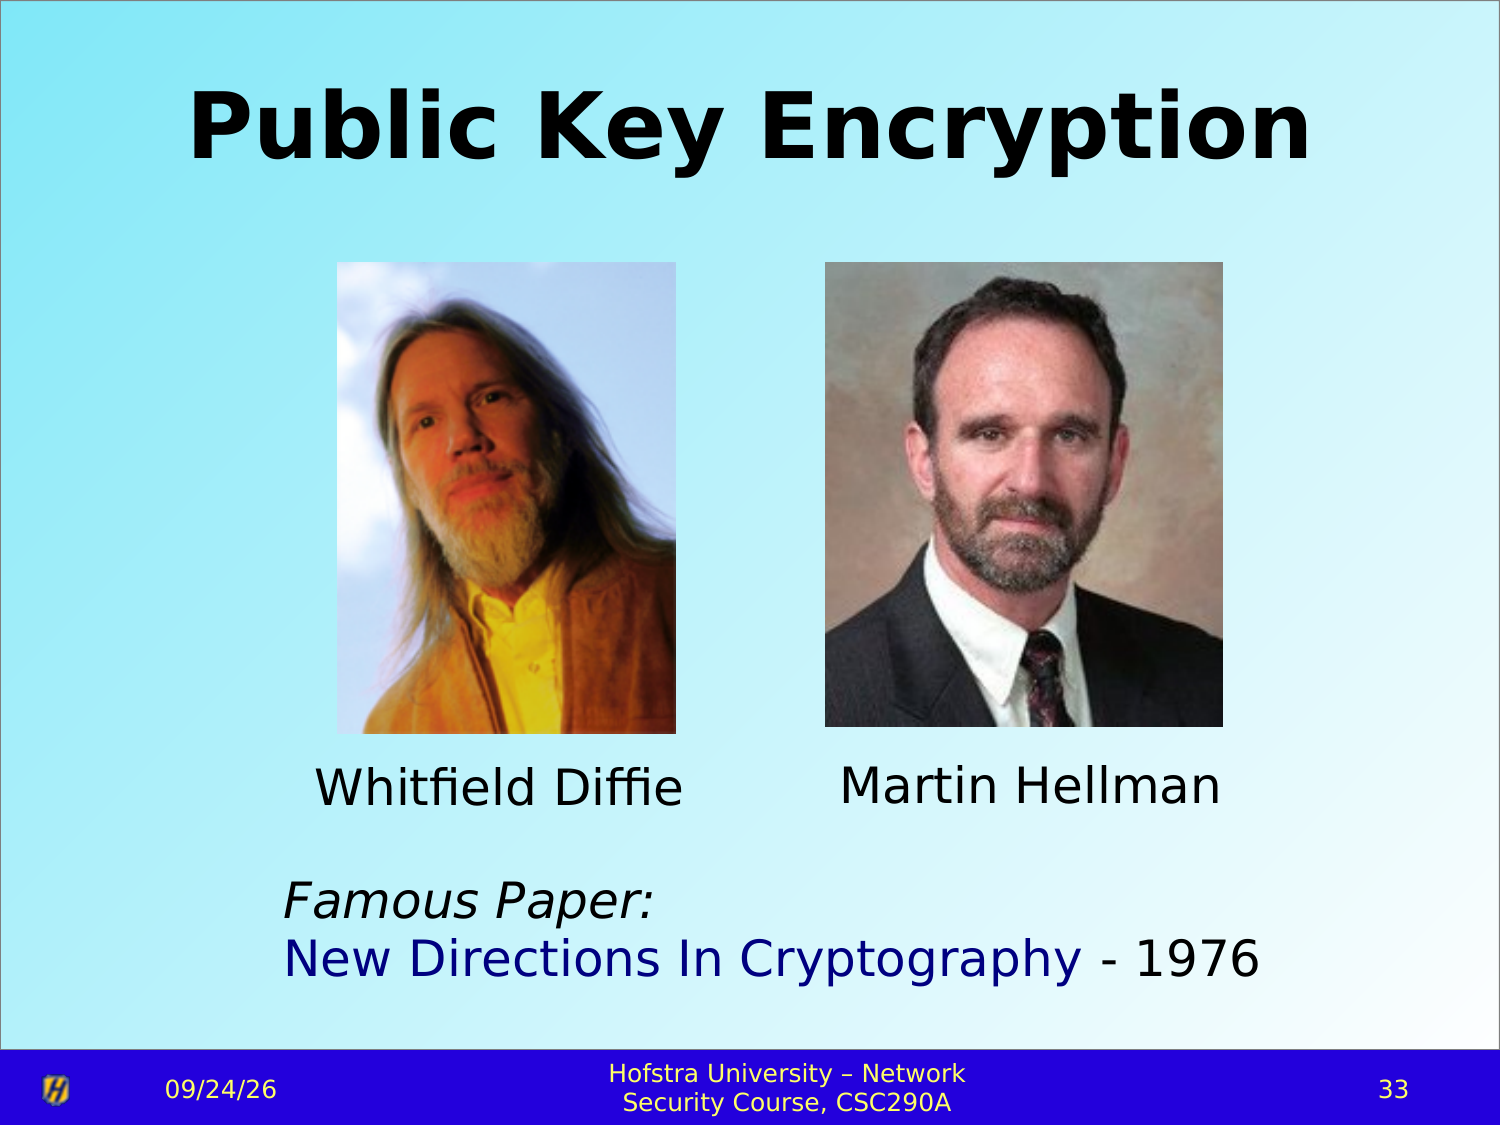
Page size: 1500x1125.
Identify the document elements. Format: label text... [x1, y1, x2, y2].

title Public Key Encryption [71, 70, 1431, 184]
picture [37, 1072, 76, 1110]
text_box Martin Hellman [824, 750, 1238, 824]
picture [337, 262, 676, 734]
picture [825, 262, 1223, 727]
text_box Whitfield Diffie [300, 751, 701, 826]
text_box Famous Paper: New Directions In Cryptography - 1976 [268, 864, 1277, 996]
